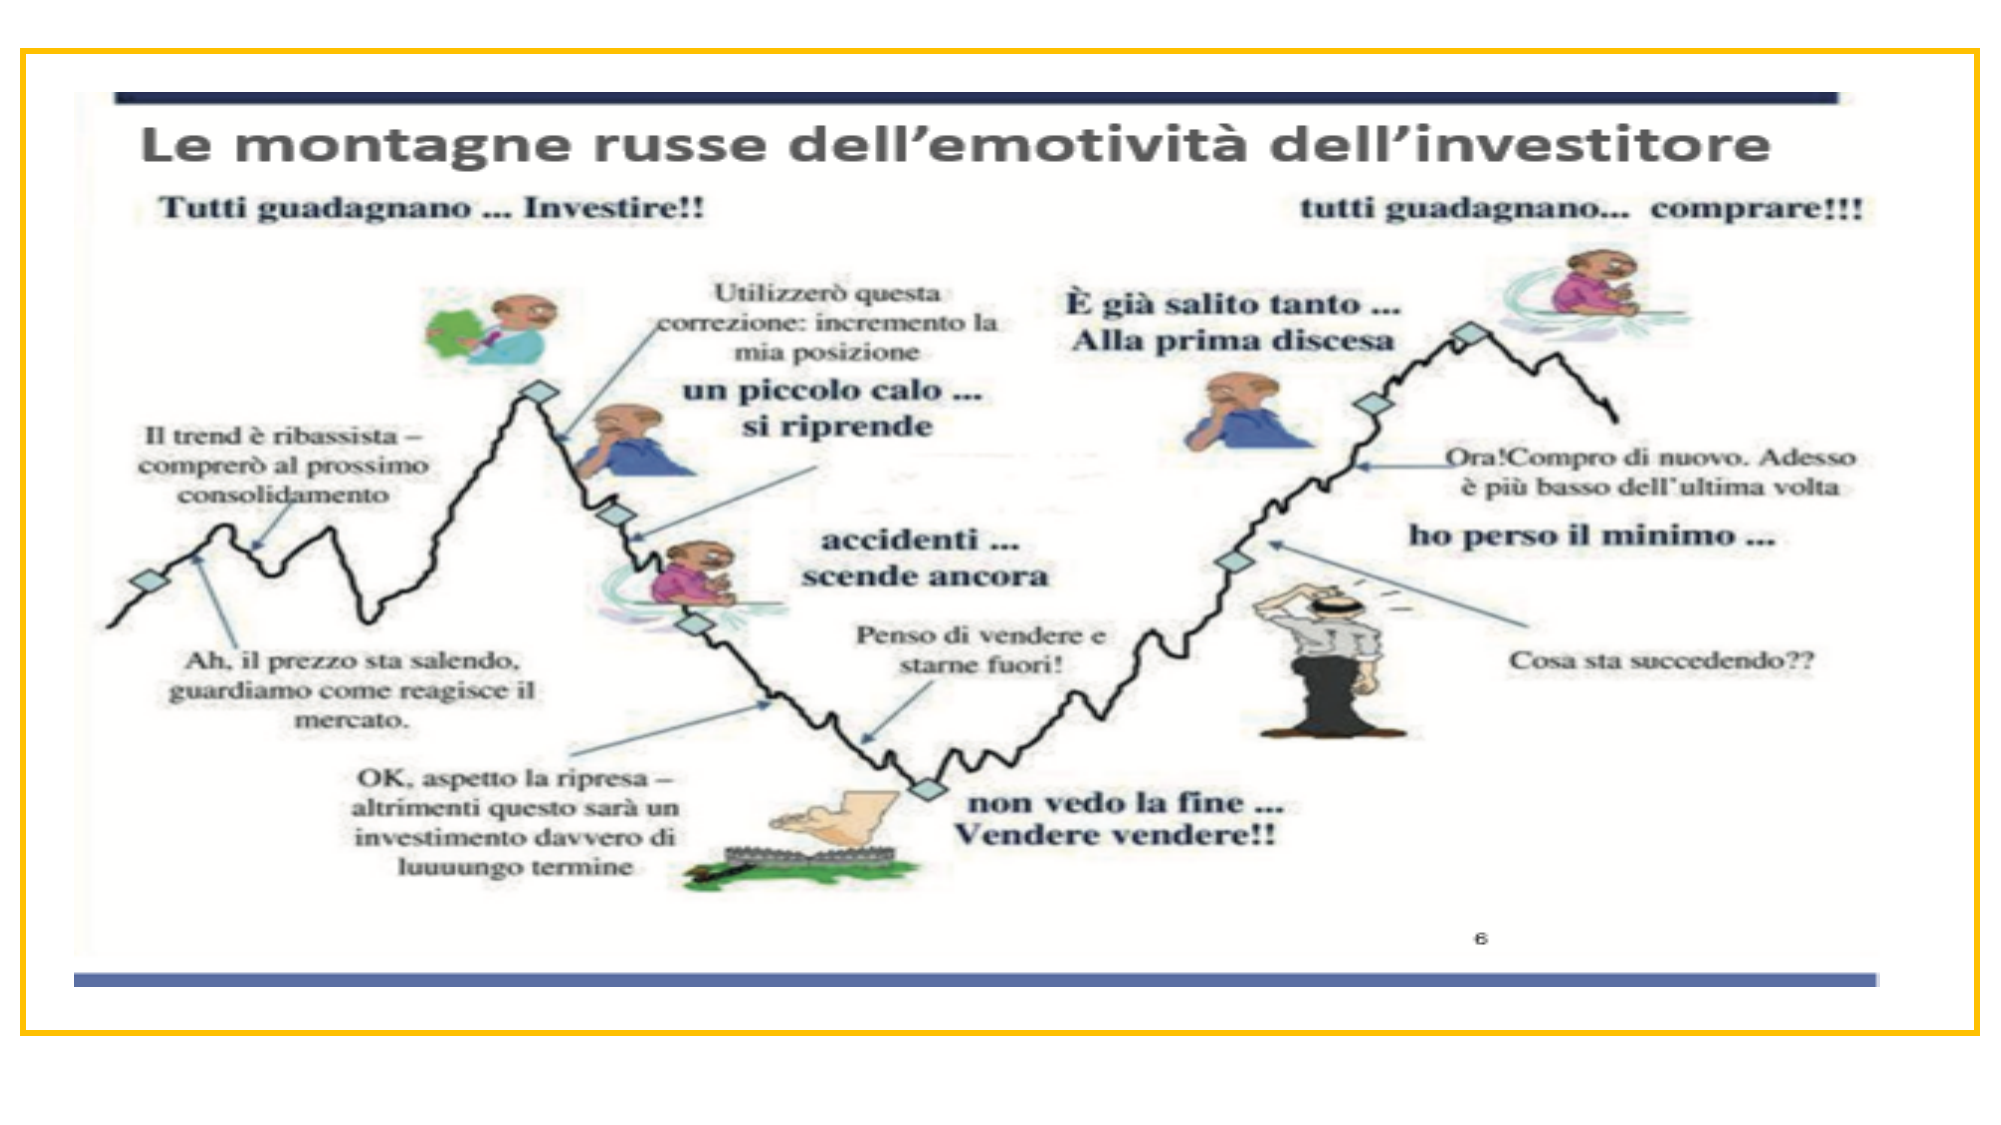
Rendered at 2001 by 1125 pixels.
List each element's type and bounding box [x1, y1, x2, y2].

picture [74, 92, 1880, 987]
text_box [22, 51, 1978, 1033]
